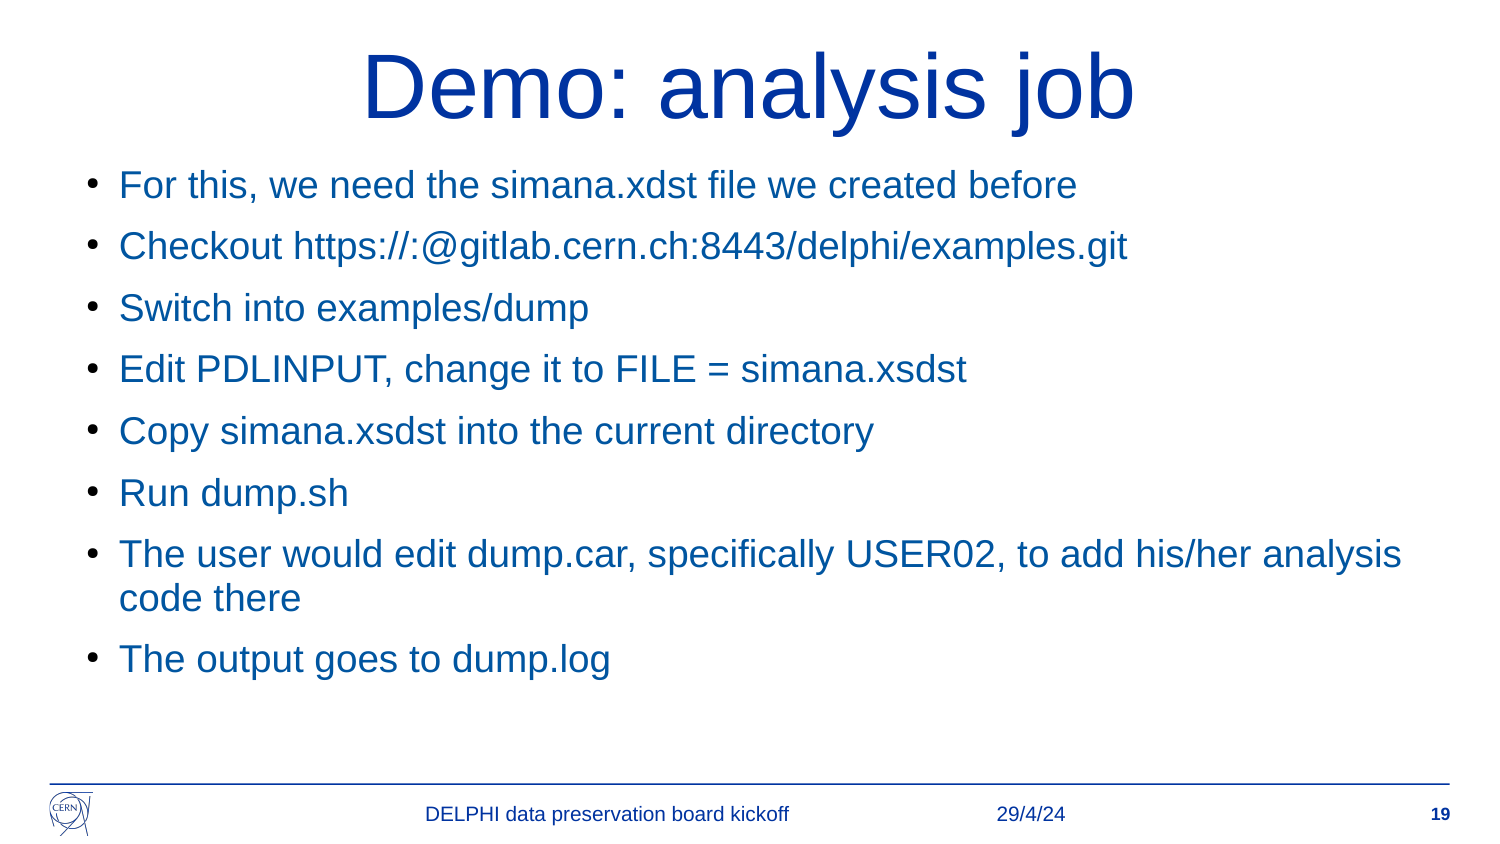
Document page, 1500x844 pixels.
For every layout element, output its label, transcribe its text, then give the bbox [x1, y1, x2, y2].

title Demo: analysis job [75, 28, 1425, 145]
list For this, we need the simana.xdst file we created before Checkout https://:@gitlab.cern.ch:8443/delphi/examples.git Switch into examples/dump Edit PDLINPUT, change it to FILE = simana.xsdst Copy simana.xsdst into the current directory Run dump.sh The user would edit dump.car, specifically USER02, to add his/her analysis code there The output goes to dump.log [75, 163, 1453, 686]
